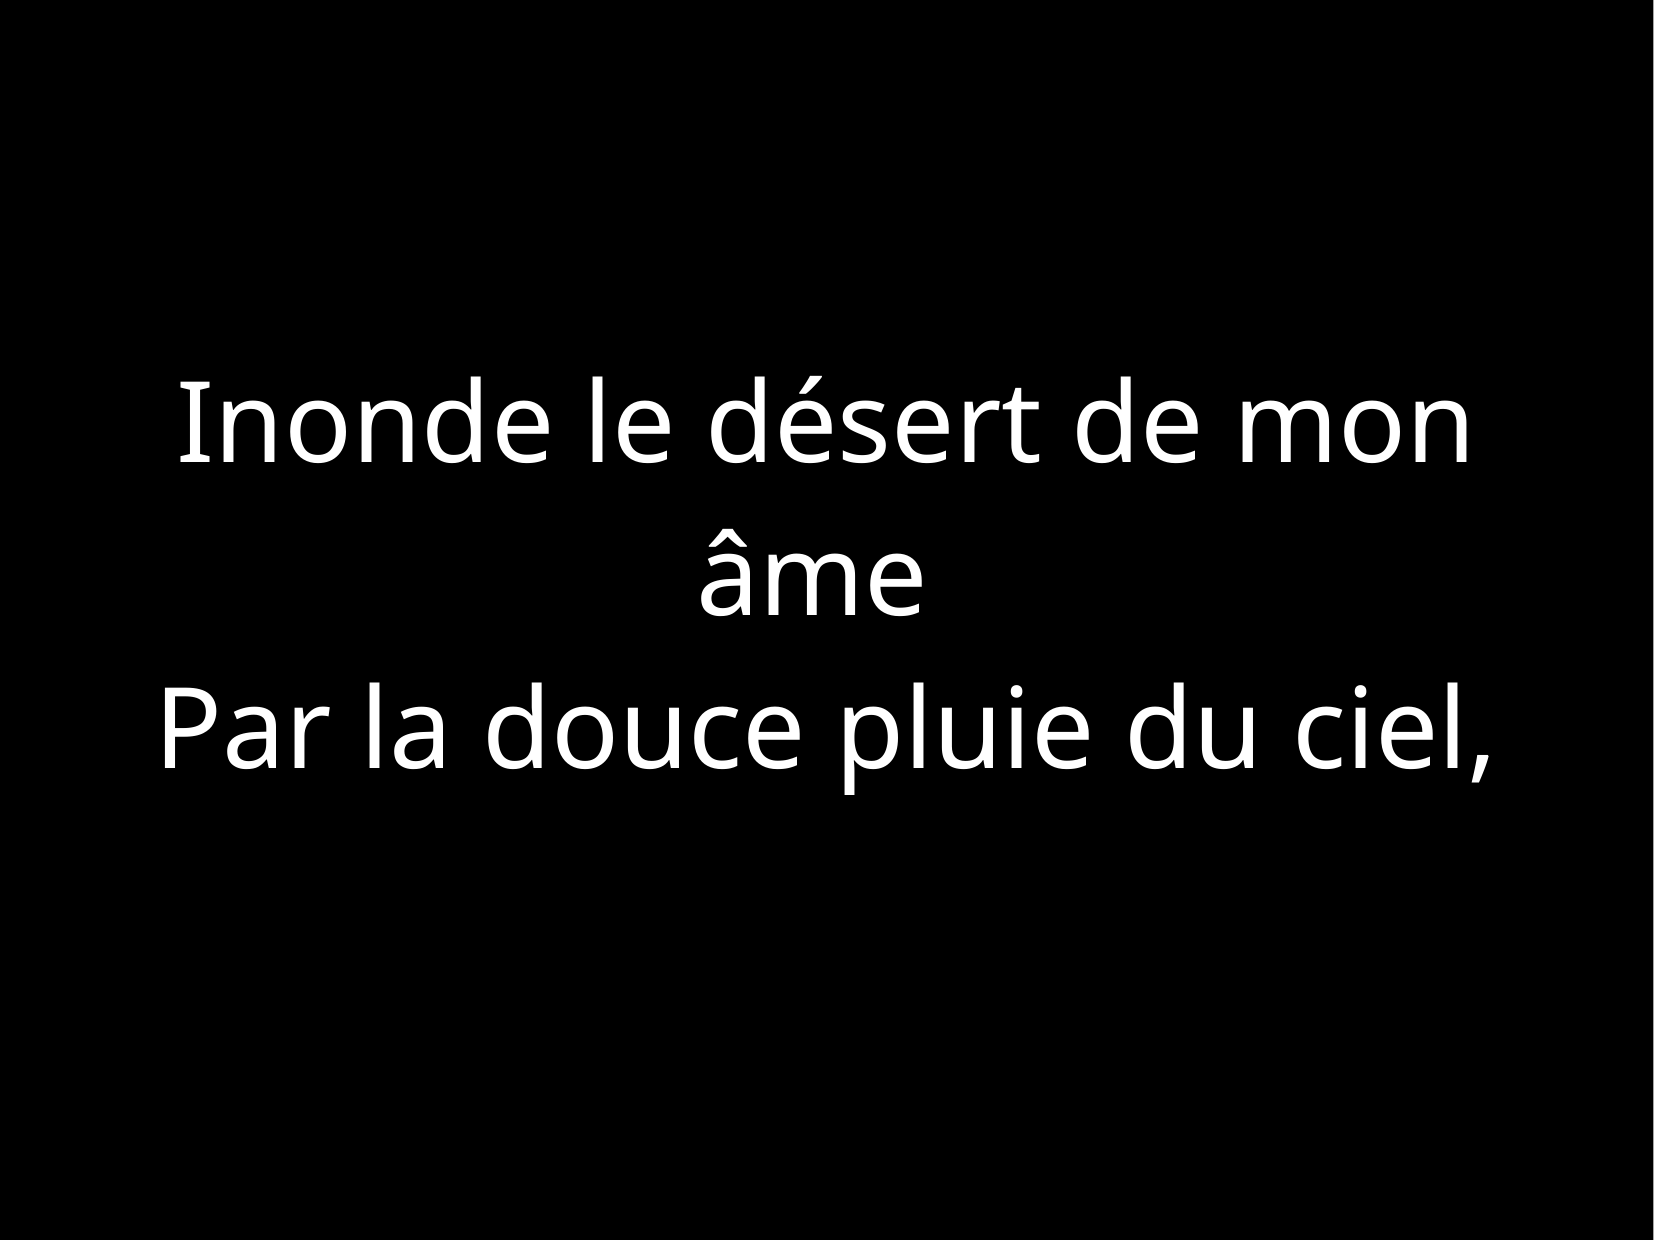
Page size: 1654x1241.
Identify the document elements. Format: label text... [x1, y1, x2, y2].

subtitle Inonde le désert de mon âme Par la douce pluie du ciel, [82, 35, 1571, 1109]
